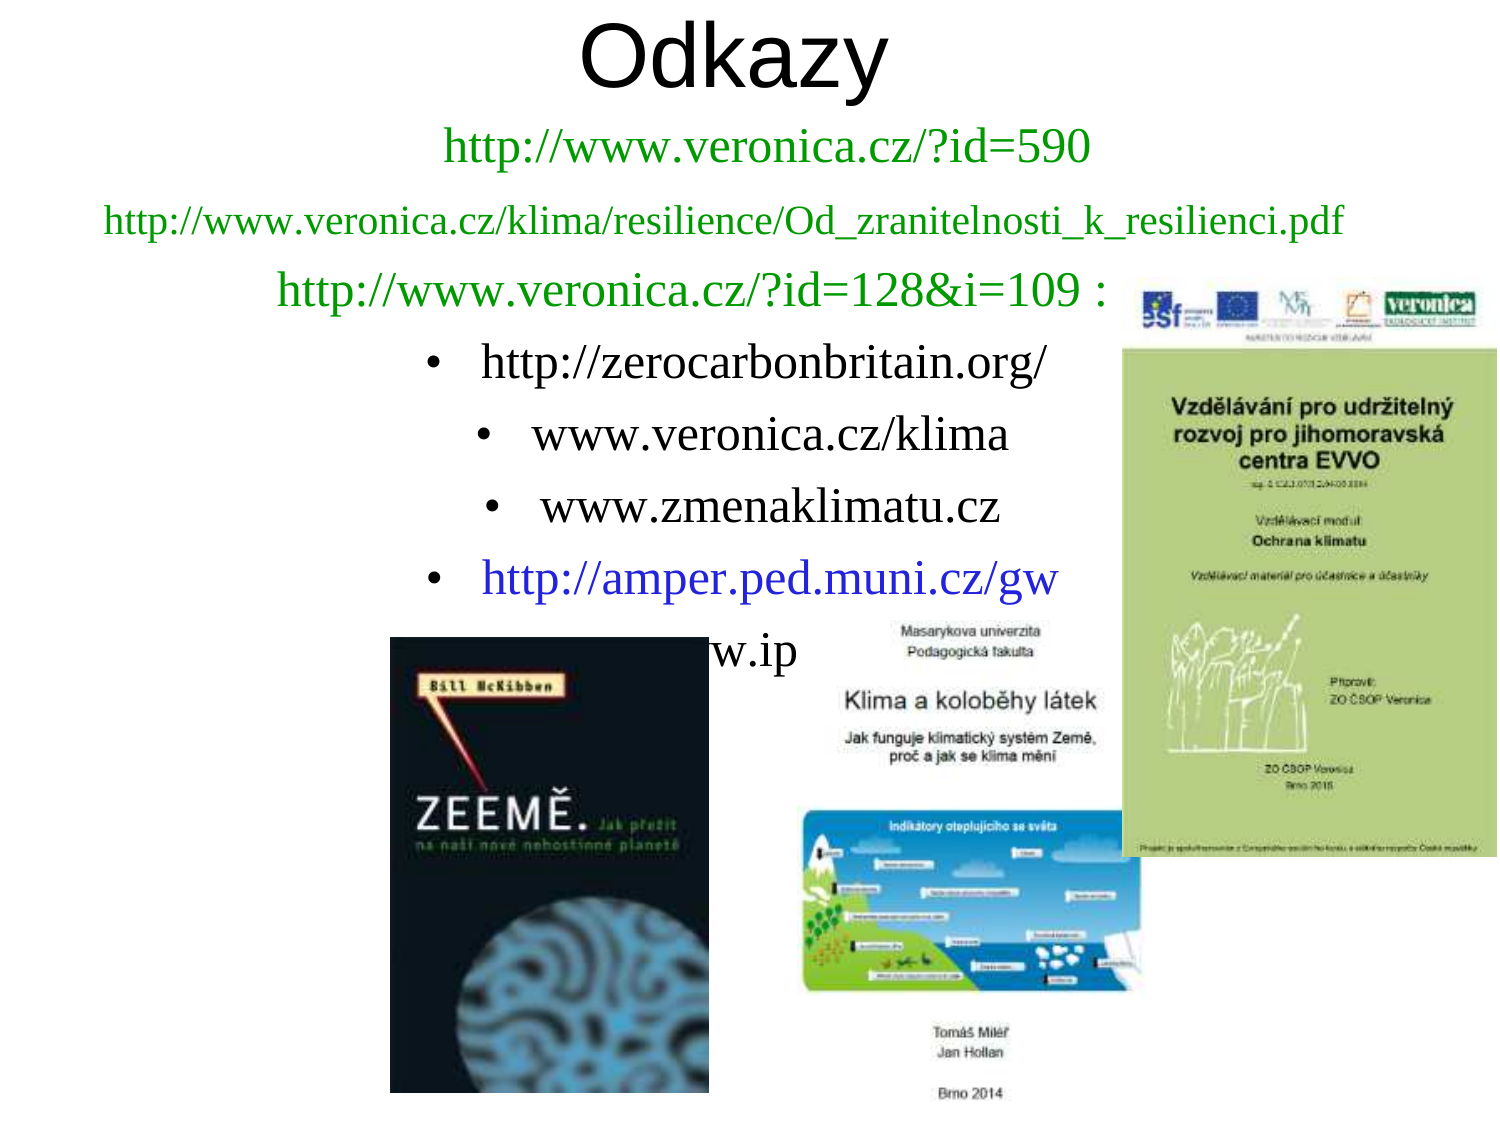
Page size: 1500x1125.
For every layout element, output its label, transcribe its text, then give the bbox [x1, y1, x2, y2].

title Odkazy [59, 0, 1409, 119]
picture [797, 277, 1497, 1108]
list http://www.veronica.cz/?id=590 http://www.veronica.cz/klima/resilience/Od_zranitelnosti_k_resilienci.pdf http://www.veronica.cz/?id=128&i=109 : http://zerocarbonbritain.org/ www.veronica.cz/klima www.zmenaklimatu.cz http://amper.ped.muni.cz/gw www.ipcc.ch [67, 118, 1418, 758]
picture [390, 637, 709, 1093]
